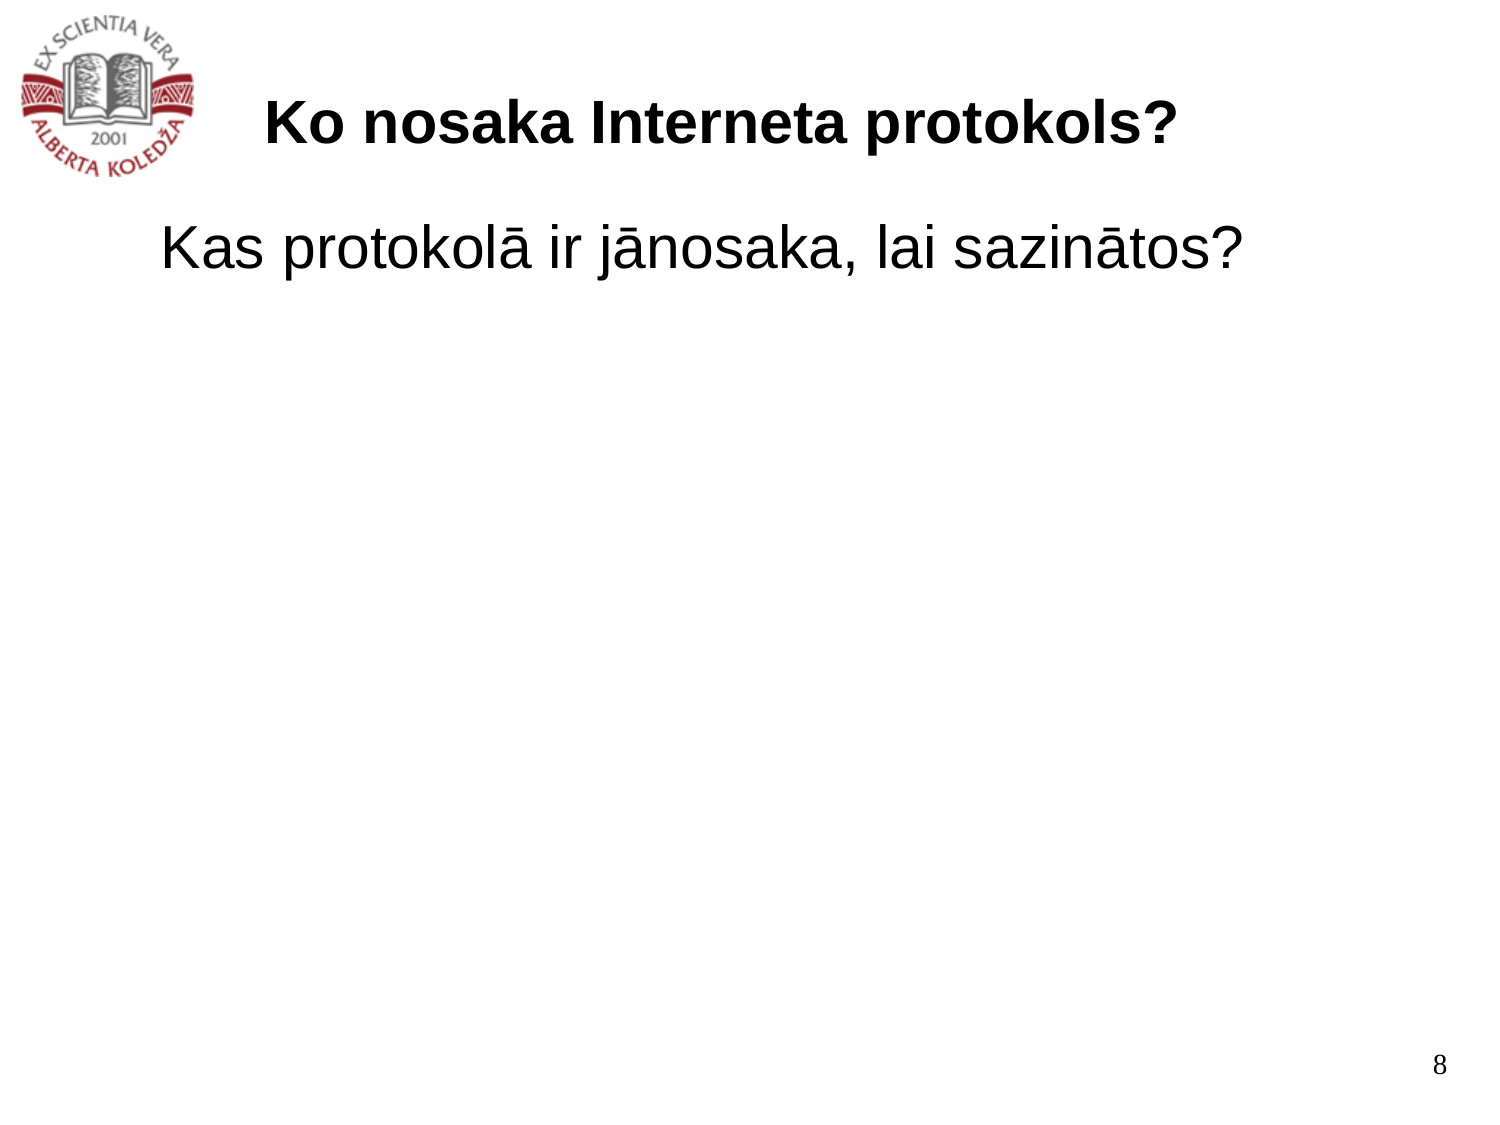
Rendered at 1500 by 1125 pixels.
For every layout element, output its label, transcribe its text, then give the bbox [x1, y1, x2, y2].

title Ko nosaka Interneta protokols? [49, 62, 1374, 175]
list Kas protokolā ir jānosaka, lai sazinātos? [74, 199, 1463, 1100]
picture [21, 15, 194, 177]
text_box <skaitlis> [1312, 1037, 1463, 1100]
